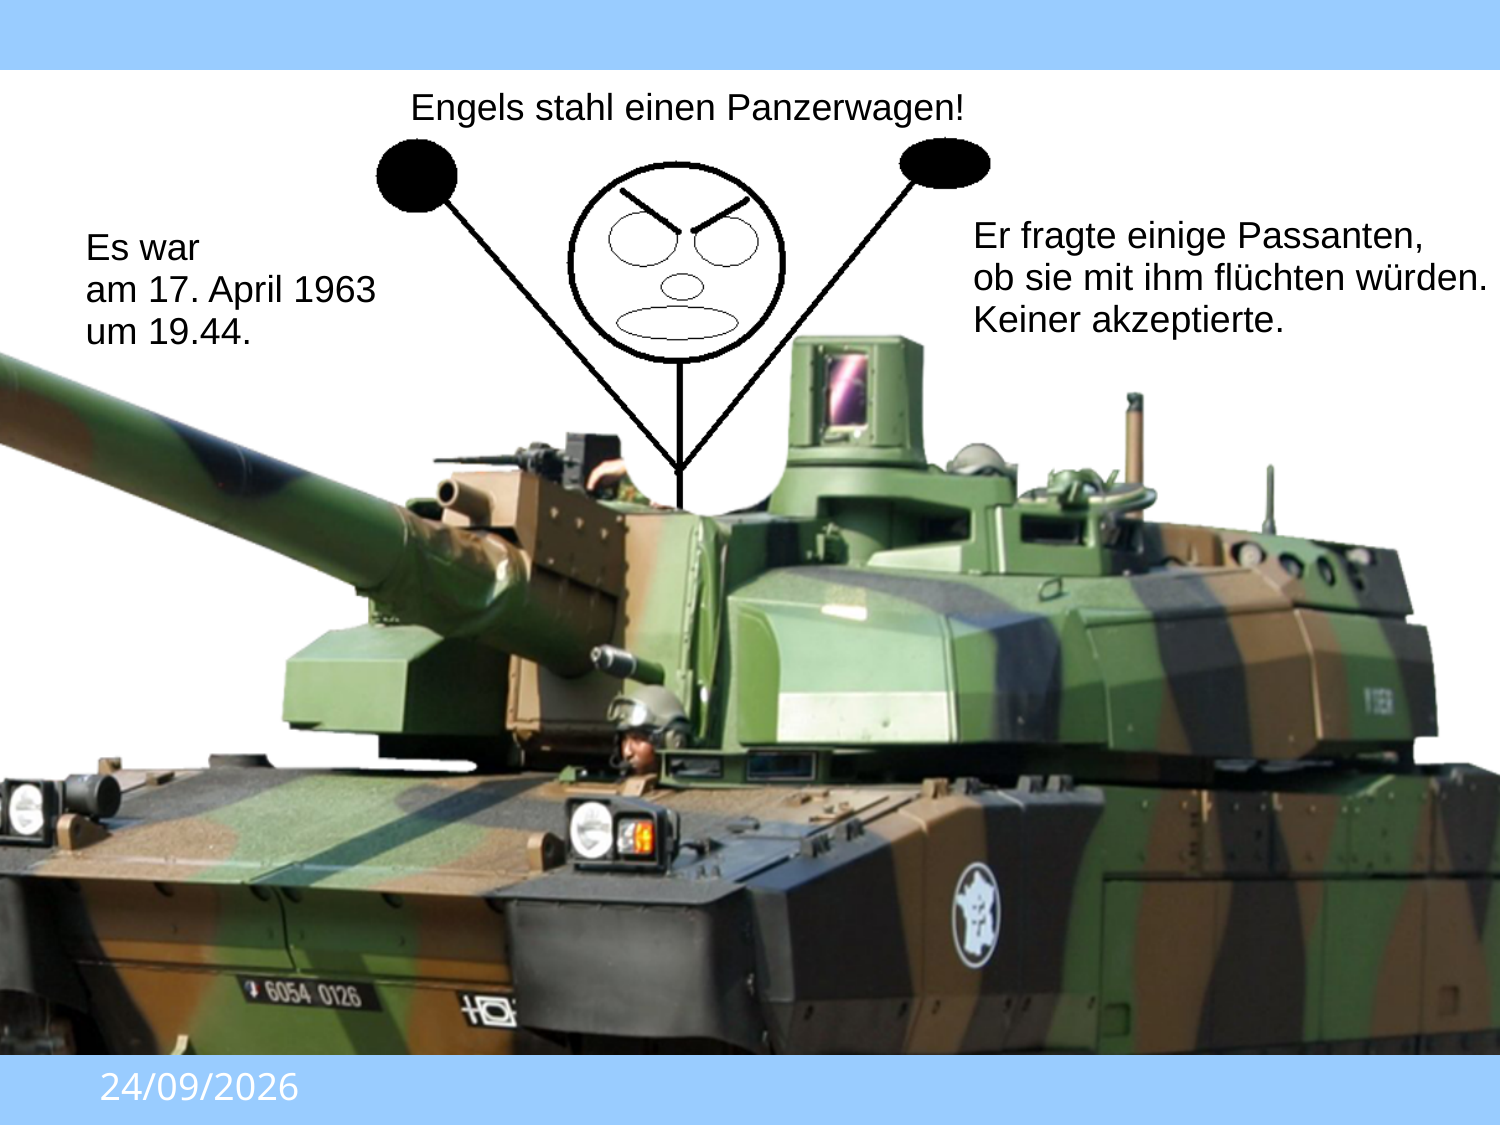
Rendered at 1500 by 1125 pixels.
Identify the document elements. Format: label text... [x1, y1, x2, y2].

text_box Er fragte einige Passanten, ob sie mit ihm flüchten würden. Keiner akzeptierte. [958, 206, 1500, 348]
text_box Es war am 17. April 1963 um 19.44. [70, 219, 396, 361]
text_box Engels stahl einen Panzerwagen! [395, 78, 990, 136]
picture [0, 70, 1500, 1055]
